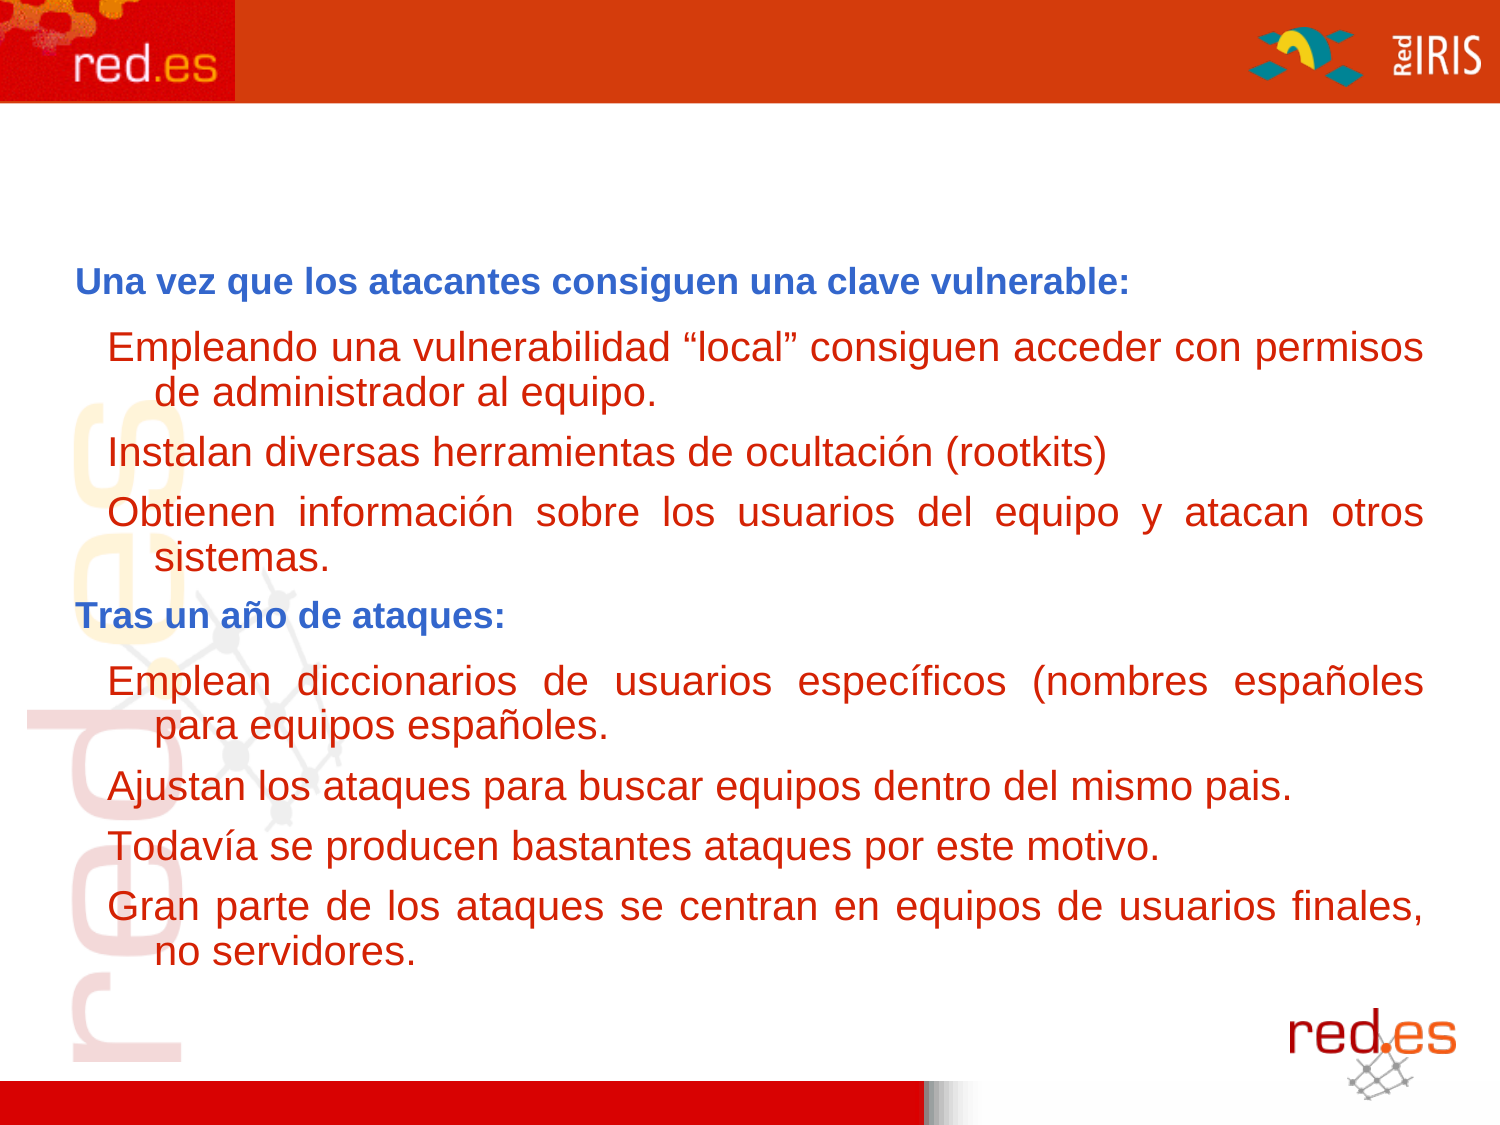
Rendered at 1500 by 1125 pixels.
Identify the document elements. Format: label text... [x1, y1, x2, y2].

list Una vez que los atacantes consiguen una clave vulnerable: Empleando una vulnerabilidad “local” consiguen acceder con permisos de administrador al equipo. Instalan diversas herramientas de ocultación (rootkits) Obtienen información sobre los usuarios del equipo y atacan otros sistemas. Tras un año de ataques: Emplean diccionarios de usuarios específicos (nombres españoles para equipos españoles. Ajustan los ataques para buscar equipos dentro del mismo pais. Todavía se producen bastantes ataques por este motivo. Gran parte de los ataques se centran en equipos de usuarios finales, no servidores. [75, 262, 1426, 1006]
picture [0, 0, 235, 101]
picture [1248, 27, 1481, 87]
picture [0, 1008, 1500, 1125]
picture [27, 400, 345, 1062]
